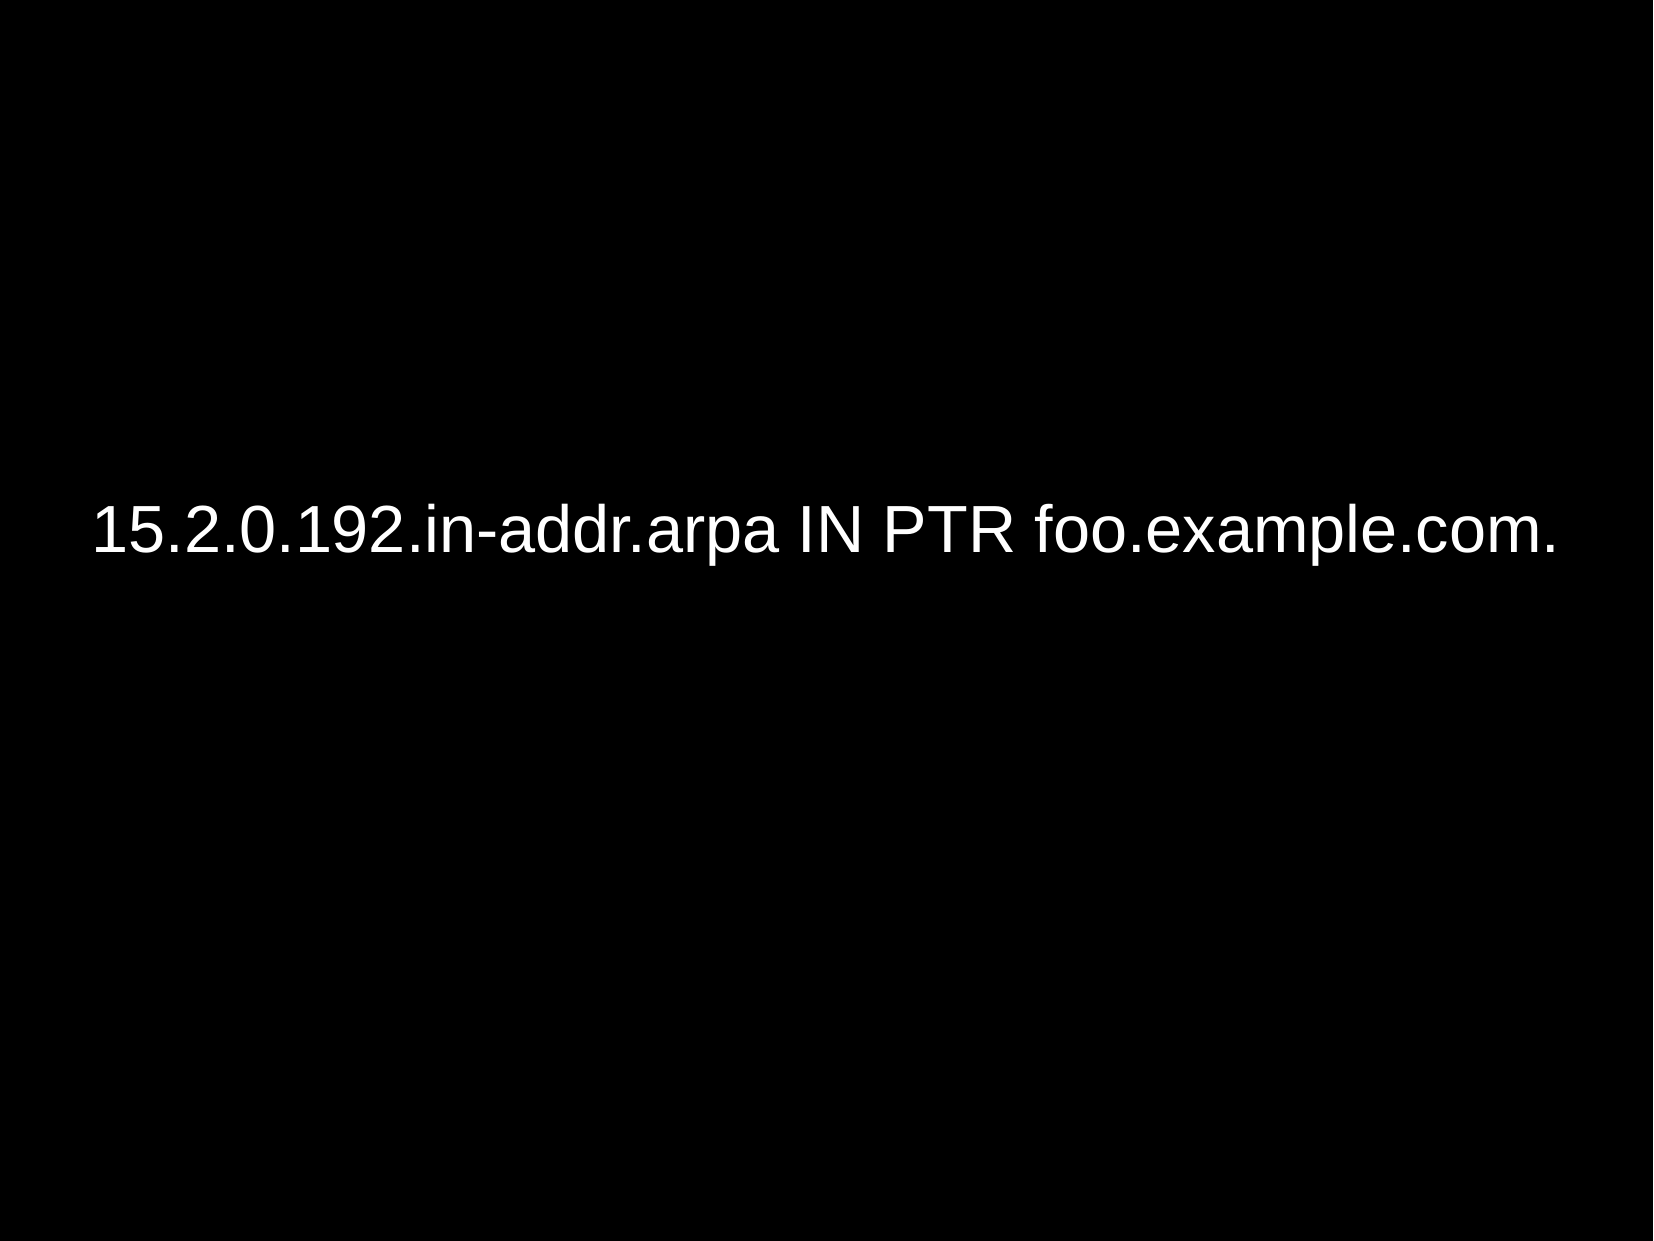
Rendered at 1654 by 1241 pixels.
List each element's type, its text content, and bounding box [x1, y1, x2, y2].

subtitle 15.2.0.192.in-addr.arpa IN PTR foo.example.com. [82, 49, 1571, 1010]
